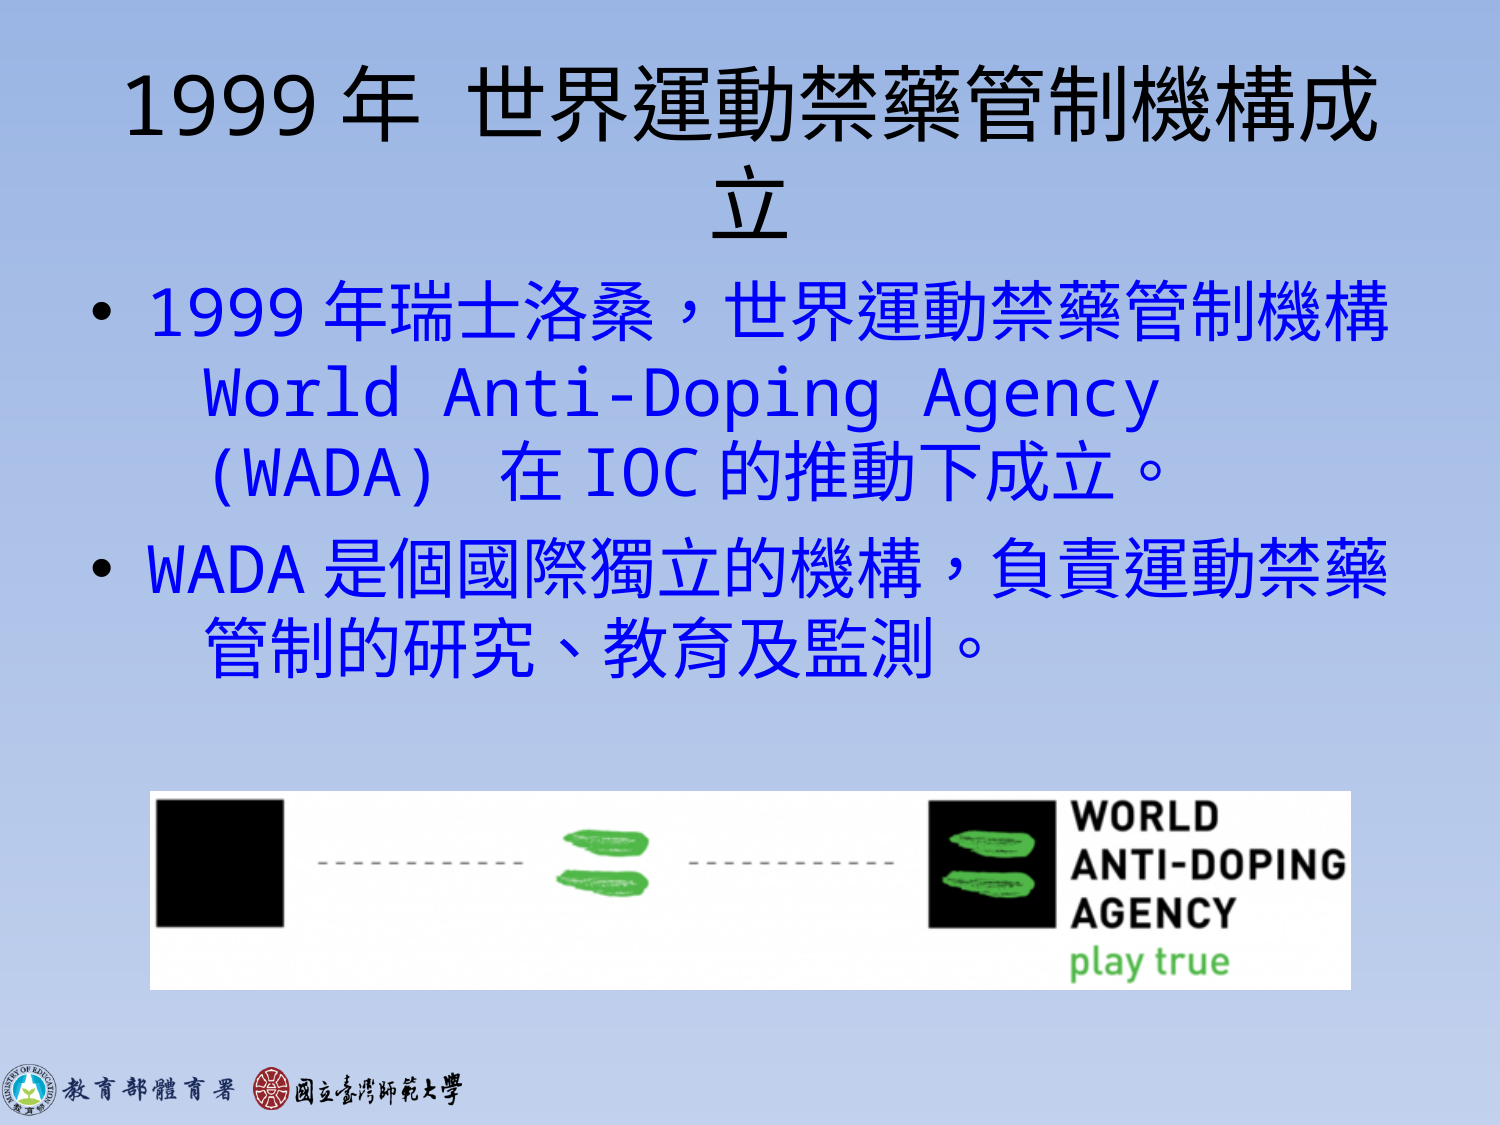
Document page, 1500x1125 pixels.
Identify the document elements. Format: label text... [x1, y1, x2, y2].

title 1999年 世界運動禁藥管制機構成立 [75, 45, 1426, 233]
picture [150, 791, 1351, 990]
list 1999年瑞士洛桑，世界運動禁藥管制機構 World Anti-Doping Agency (WADA) 在IOC的推動下成立。 WADA是個國際獨立的機構，負責運動禁藥管制的研究、教育及監測。 [75, 262, 1426, 1005]
